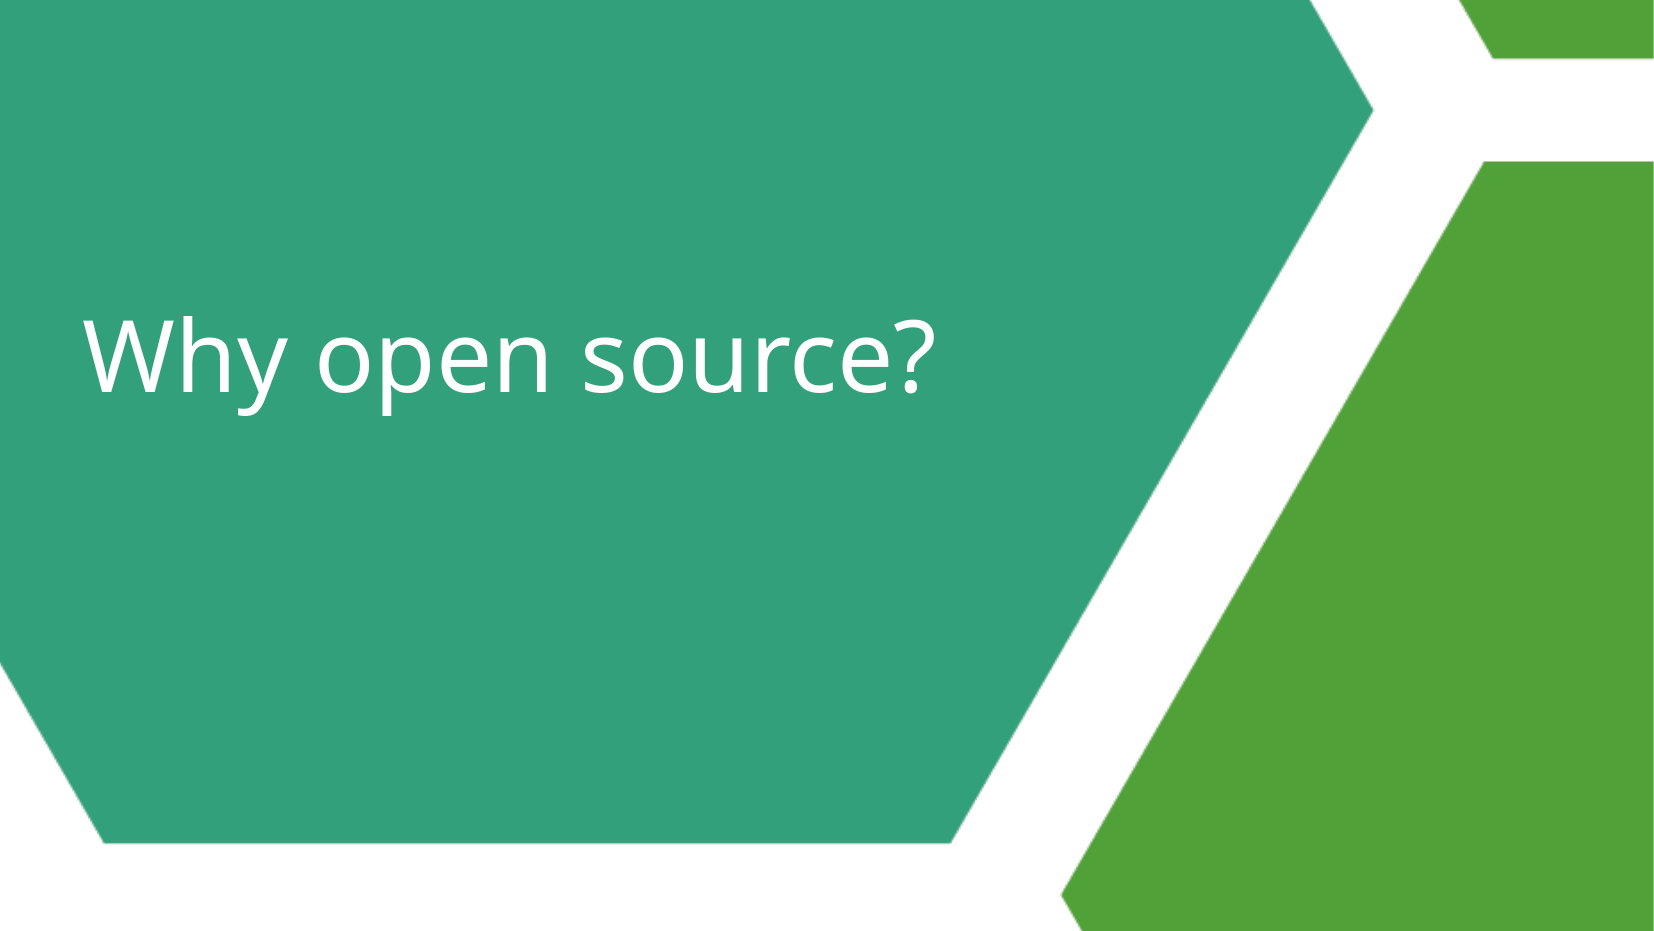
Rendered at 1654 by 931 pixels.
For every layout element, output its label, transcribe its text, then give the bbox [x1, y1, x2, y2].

text_box Why open source? [82, 219, 1218, 486]
picture [0, 0, 1654, 931]
